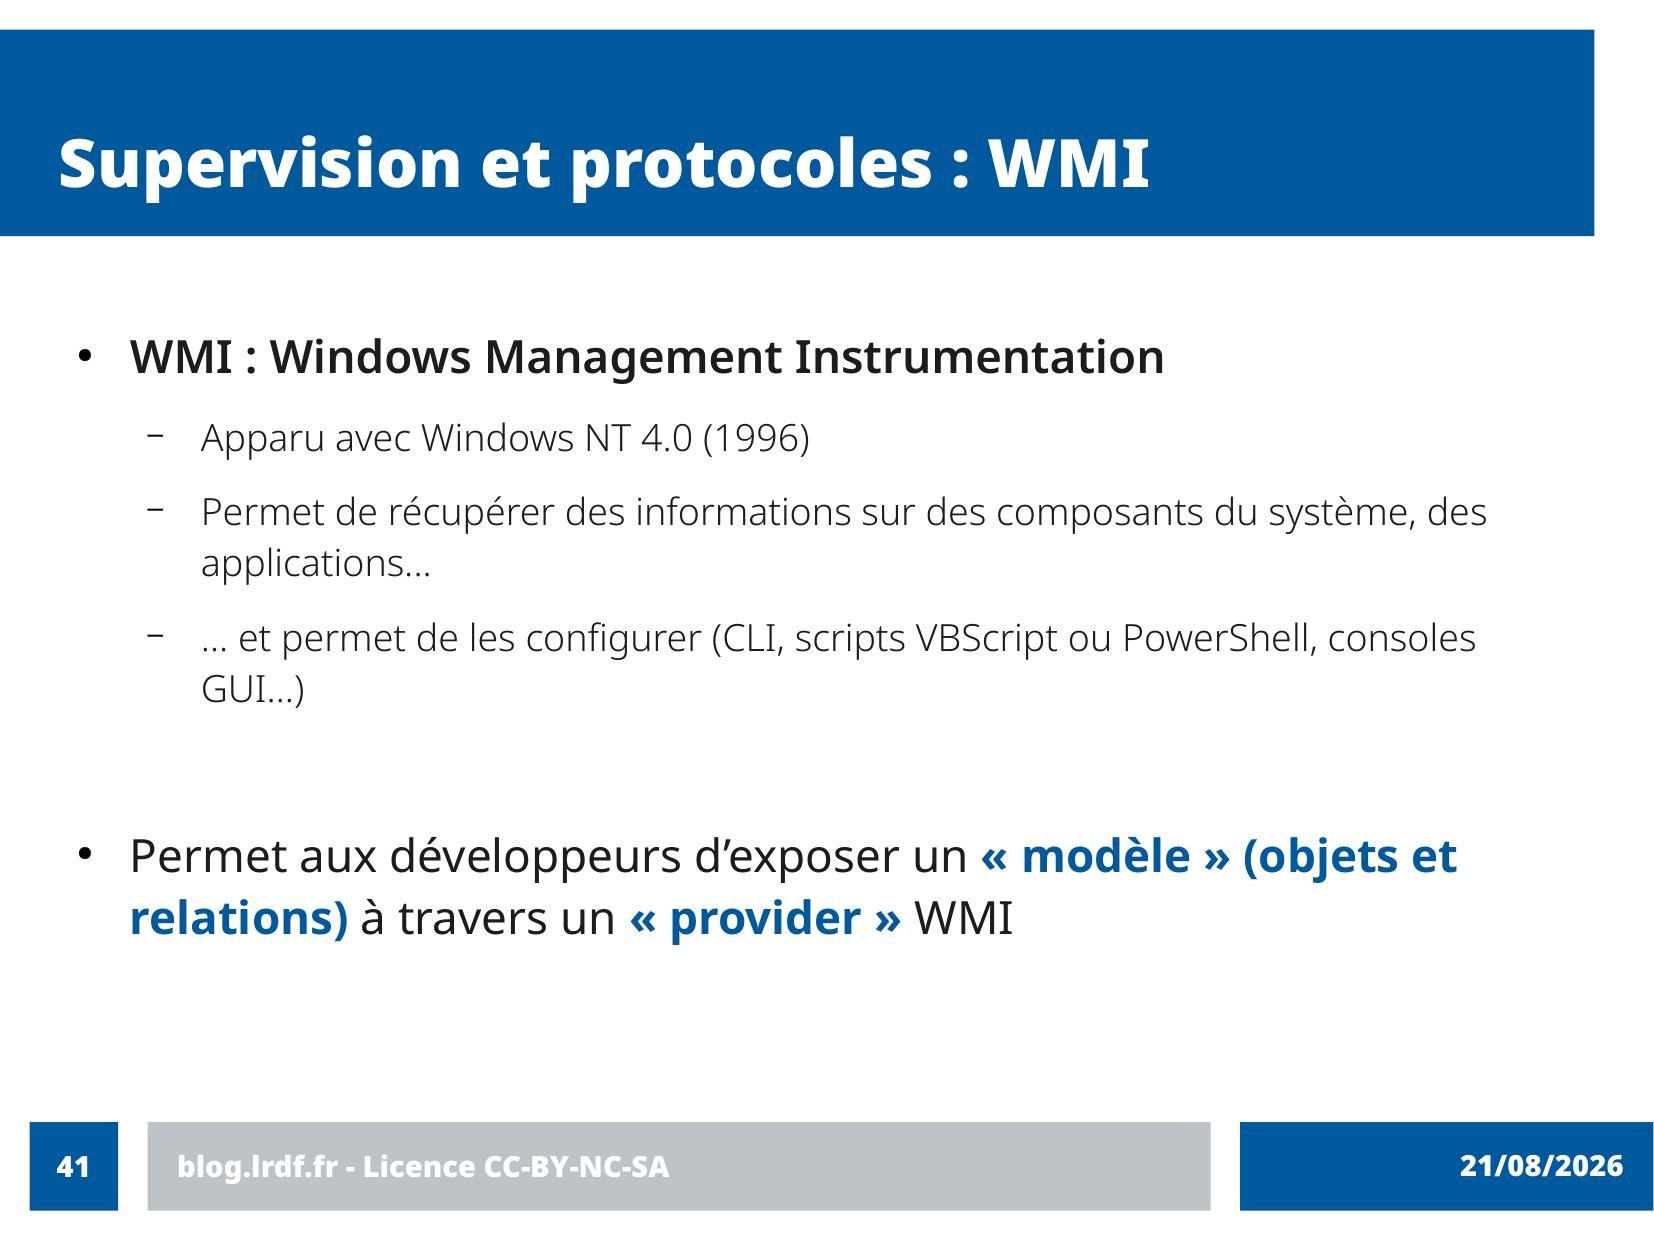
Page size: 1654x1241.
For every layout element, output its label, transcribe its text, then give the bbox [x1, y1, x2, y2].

title Supervision et protocoles : WMI [59, 59, 1595, 207]
list WMI : Windows Management Instrumentation Apparu avec Windows NT 4.0 (1996) Permet de récupérer des informations sur des composants du système, des applications... … et permet de les configurer (CLI, scripts VBScript ou PowerShell, consoles GUI…) Permet aux développeurs d’exposer un « modèle » (objets et relations) à travers un « provider » WMI [59, 324, 1565, 1093]
